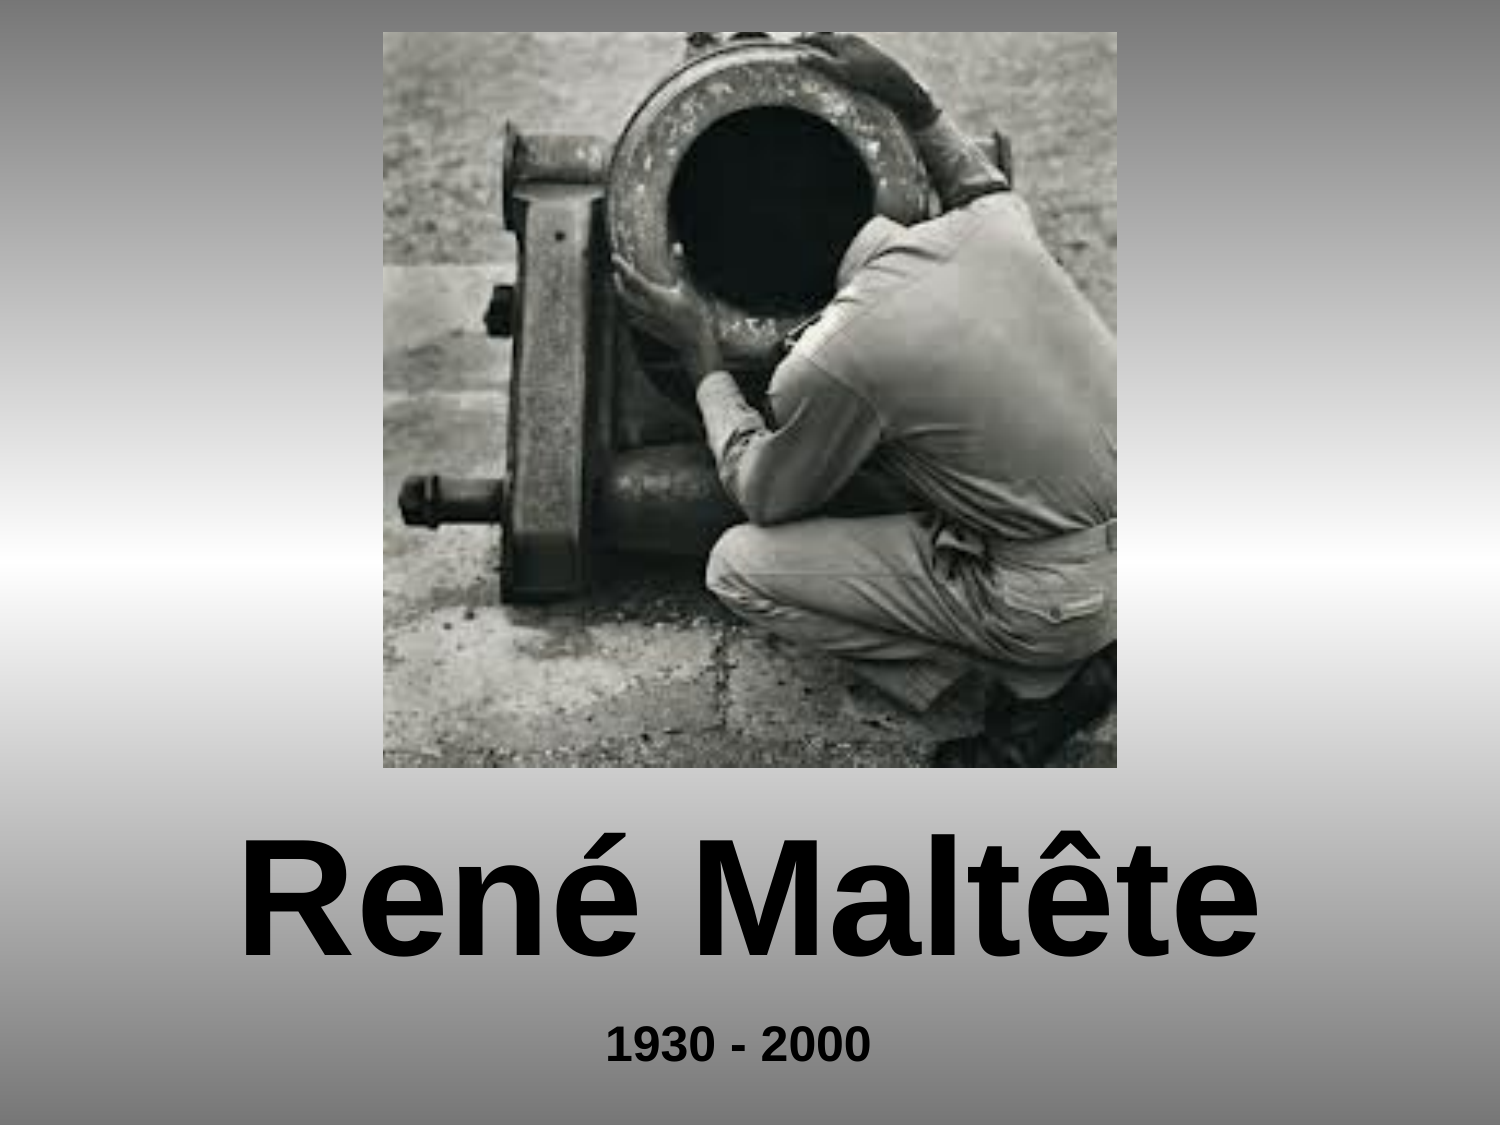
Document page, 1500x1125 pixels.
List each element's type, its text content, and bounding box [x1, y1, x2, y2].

text_box René Maltête [135, 780, 1365, 997]
picture [383, 32, 1117, 768]
text_box 1930 - 2000 [590, 1003, 902, 1080]
